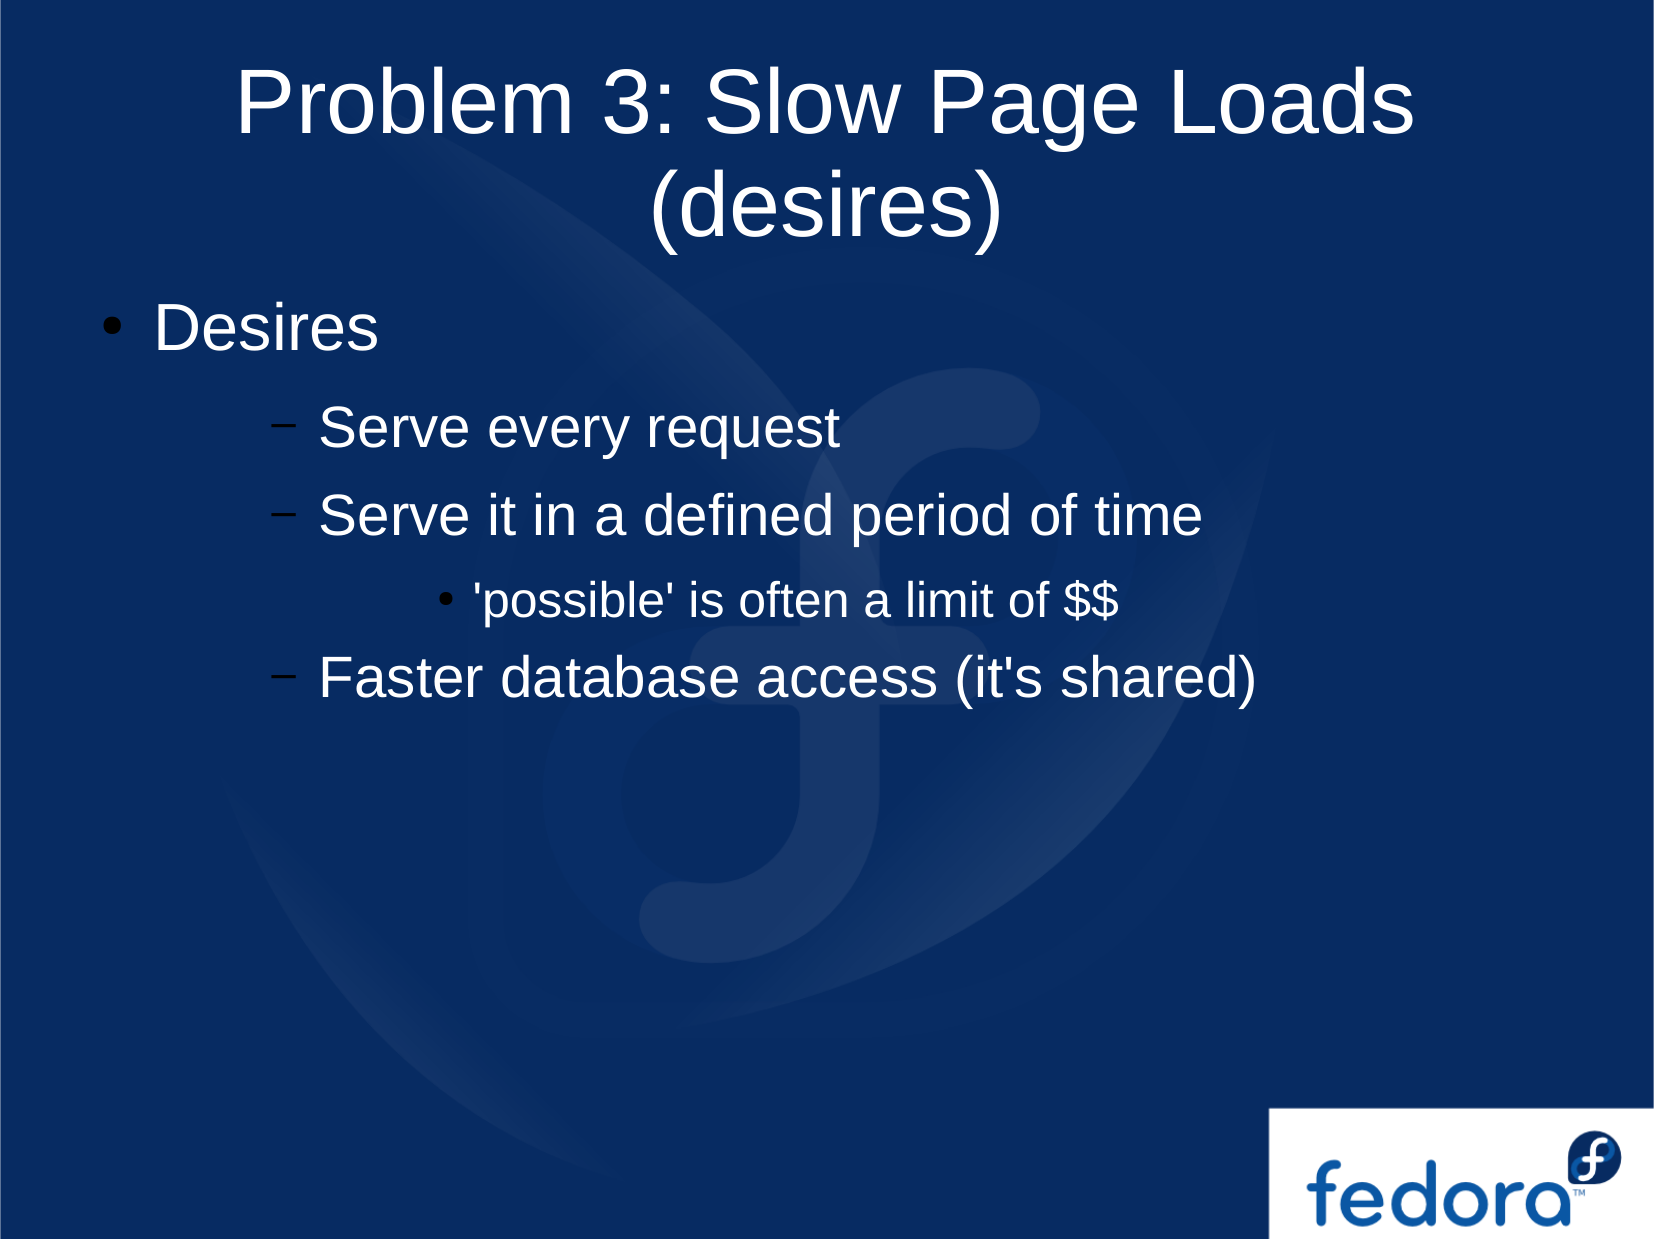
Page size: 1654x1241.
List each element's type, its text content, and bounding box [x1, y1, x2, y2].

list Desires Serve every request Serve it in a defined period of time 'possible' is often a limit of $$ Faster database access (it's shared) [82, 290, 1571, 1094]
title Problem 3: Slow Page Loads (desires) [82, 50, 1571, 256]
picture [0, 0, 1654, 1239]
